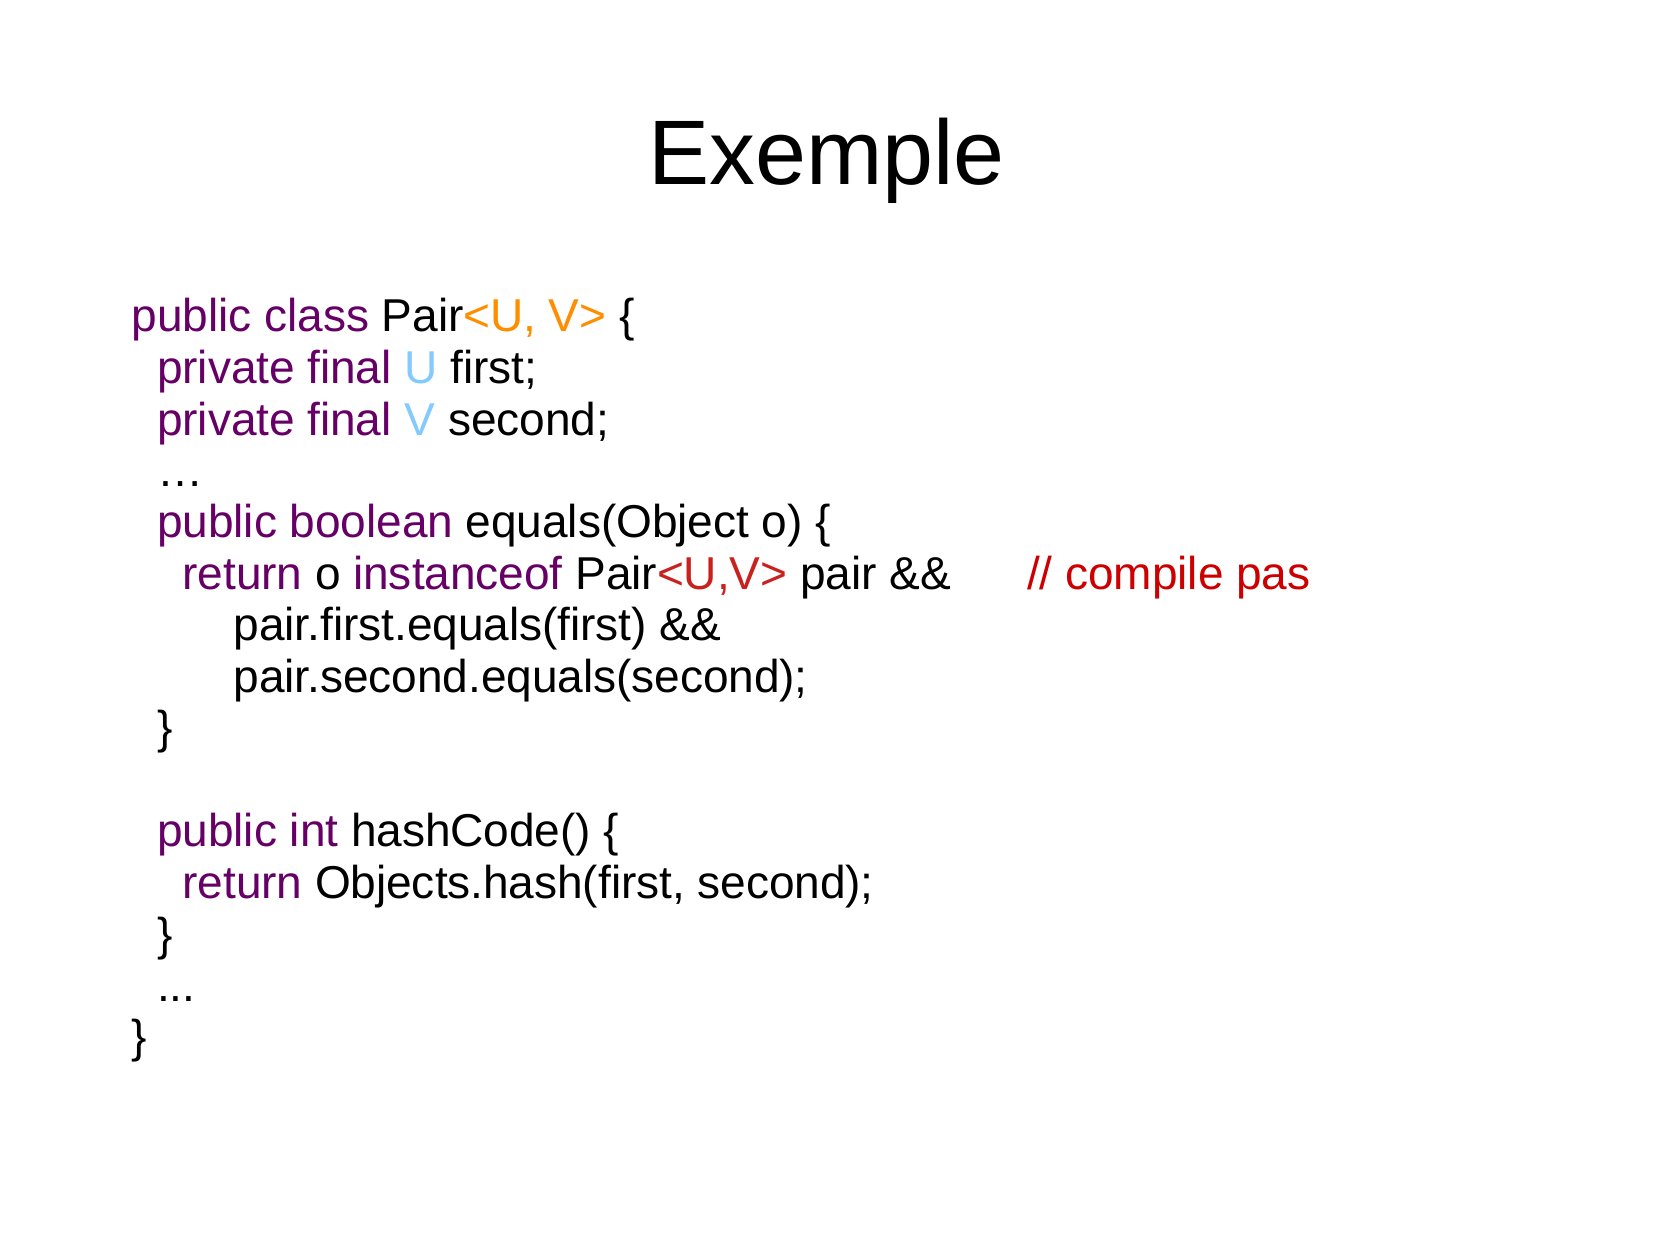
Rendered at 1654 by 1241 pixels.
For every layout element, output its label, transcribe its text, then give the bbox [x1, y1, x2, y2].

list public class Pair<U, V> { private final U first; private final V second; … public boolean equals(Object o) { return o instanceof Pair<U,V> pair && // compile pas pair.first.equals(first) && pair.second.equals(second); } public int hashCode() { return Objects.hash(first, second); } ... } [82, 290, 1571, 1171]
title Exemple [82, 49, 1571, 257]
